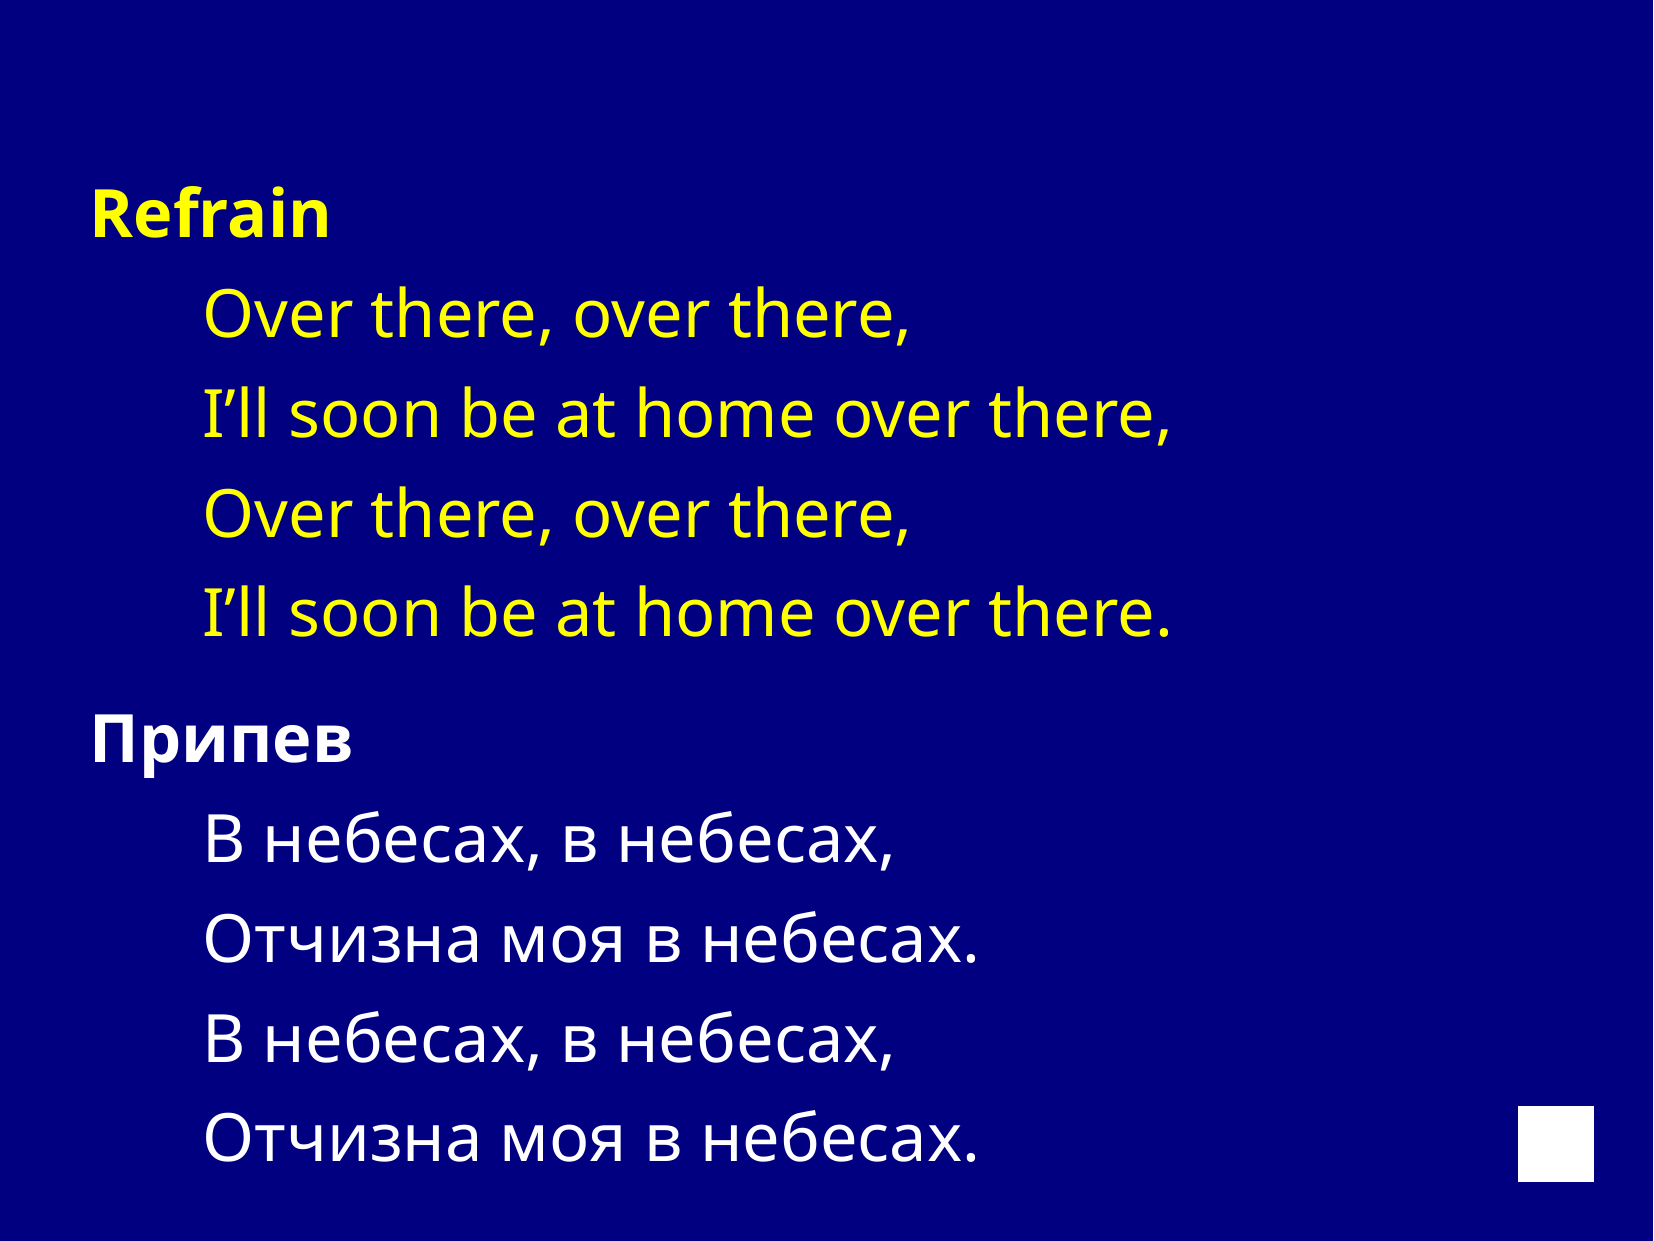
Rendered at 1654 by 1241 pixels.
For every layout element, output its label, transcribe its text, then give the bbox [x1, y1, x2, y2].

text_box Припев В небесах, в небесах, Отчизна моя в небесах. В небесах, в небесах, Отчизна моя в небесах. [75, 675, 1576, 1163]
text_box Refrain Over there, over there, I’ll soon be at home over there, Over there, over there, I’ll soon be at home over there. [75, 150, 1576, 638]
text_box [1518, 1106, 1594, 1182]
